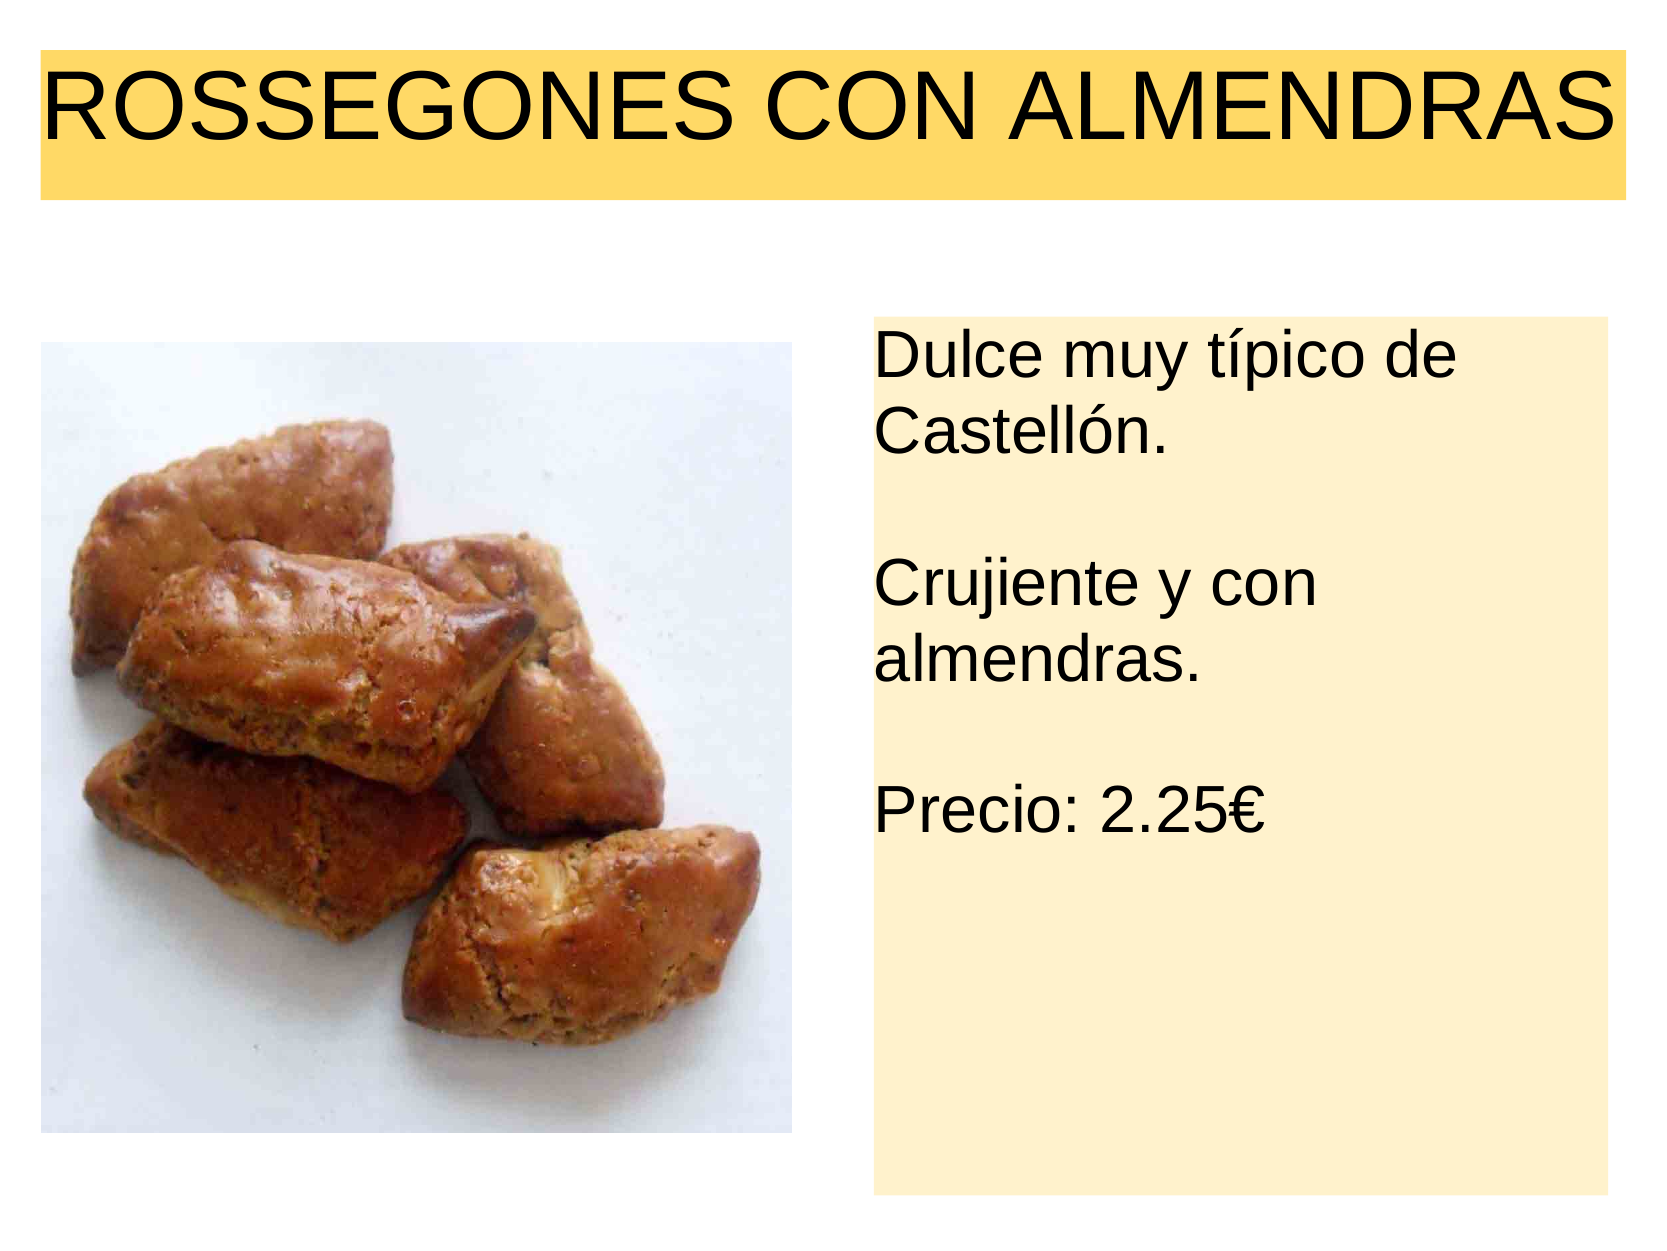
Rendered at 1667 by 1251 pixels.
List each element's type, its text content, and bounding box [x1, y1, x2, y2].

list [40, 300, 793, 1201]
title ROSSEGONES CON ALMENDRAS [40, 50, 1627, 201]
picture [41, 342, 792, 1133]
list Dulce muy típico de Castellón. Crujiente y con almendras. Precio: 2.25€ [873, 316, 1609, 1196]
